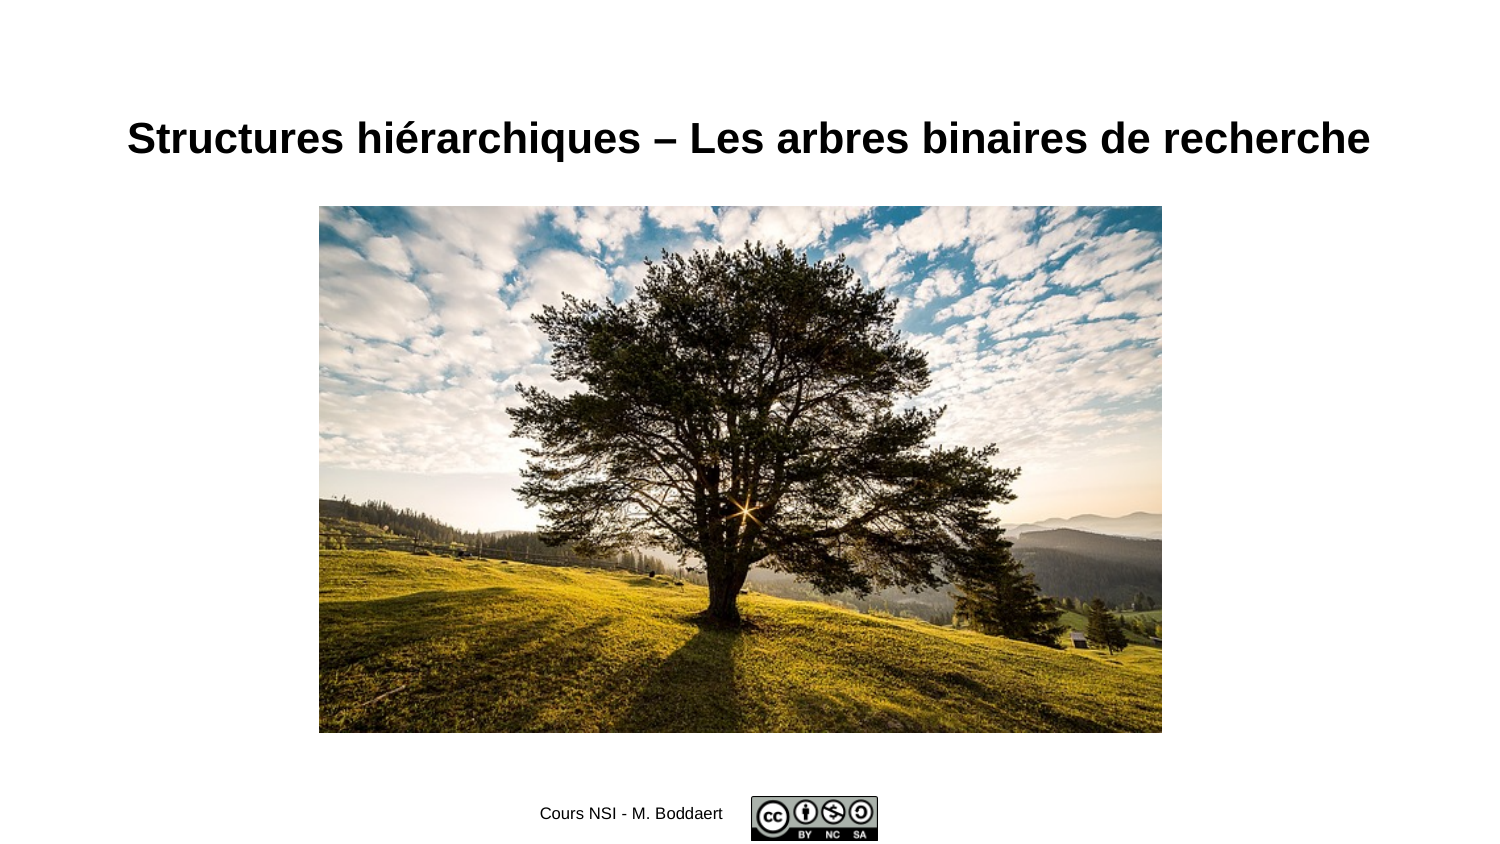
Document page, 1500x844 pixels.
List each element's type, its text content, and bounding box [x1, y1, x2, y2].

picture [319, 206, 1162, 733]
title Structures hiérarchiques – Les arbres binaires de recherche [51, 63, 1449, 178]
picture [751, 796, 878, 841]
